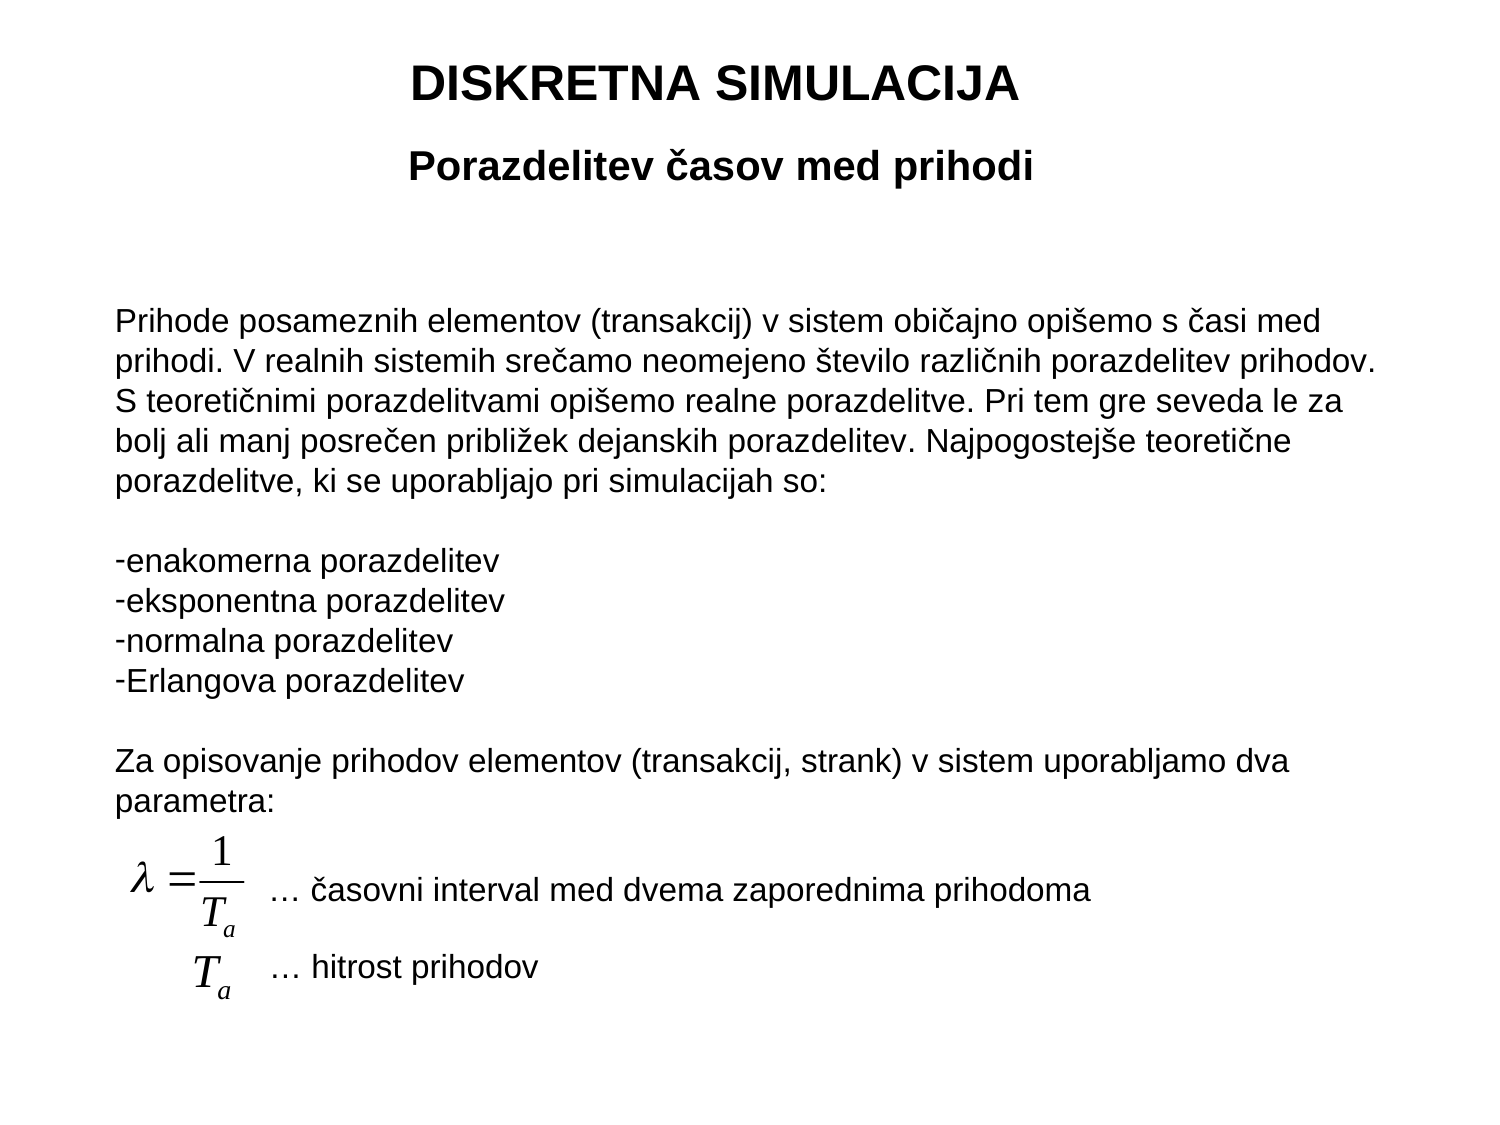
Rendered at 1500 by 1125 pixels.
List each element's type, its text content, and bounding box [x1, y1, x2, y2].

text_box … časovni interval med dvema zaporednima prihodoma [254, 860, 1107, 956]
text_box Prihode posameznih elementov (transakcij) v sistem običajno opišemo s časi med prihodi. V realnih sistemih srečamo neomejeno število različnih porazdelitev prihodov. S teoretičnimi porazdelitvami opišemo realne porazdelitve. Pri tem gre seveda le za bolj ali manj posrečen približek dejanskih porazdelitev. Najpogostejše teoretične porazdelitve, ki se uporabljajo pri simulacijah so: enakomerna porazdelitev eksponentna porazdelitev normalna porazdelitev Erlangova porazdelitev Za opisovanje prihodov elementov (transakcij, strank) v sistem uporabljamo dva parametra: [100, 291, 1400, 867]
text_box … hitrost prihodov [254, 937, 555, 994]
text_box Porazdelitev časov med prihodi [242, 113, 1283, 245]
chart [123, 823, 254, 1012]
text_box DISKRETNA SIMULACIJA [395, 42, 1353, 119]
